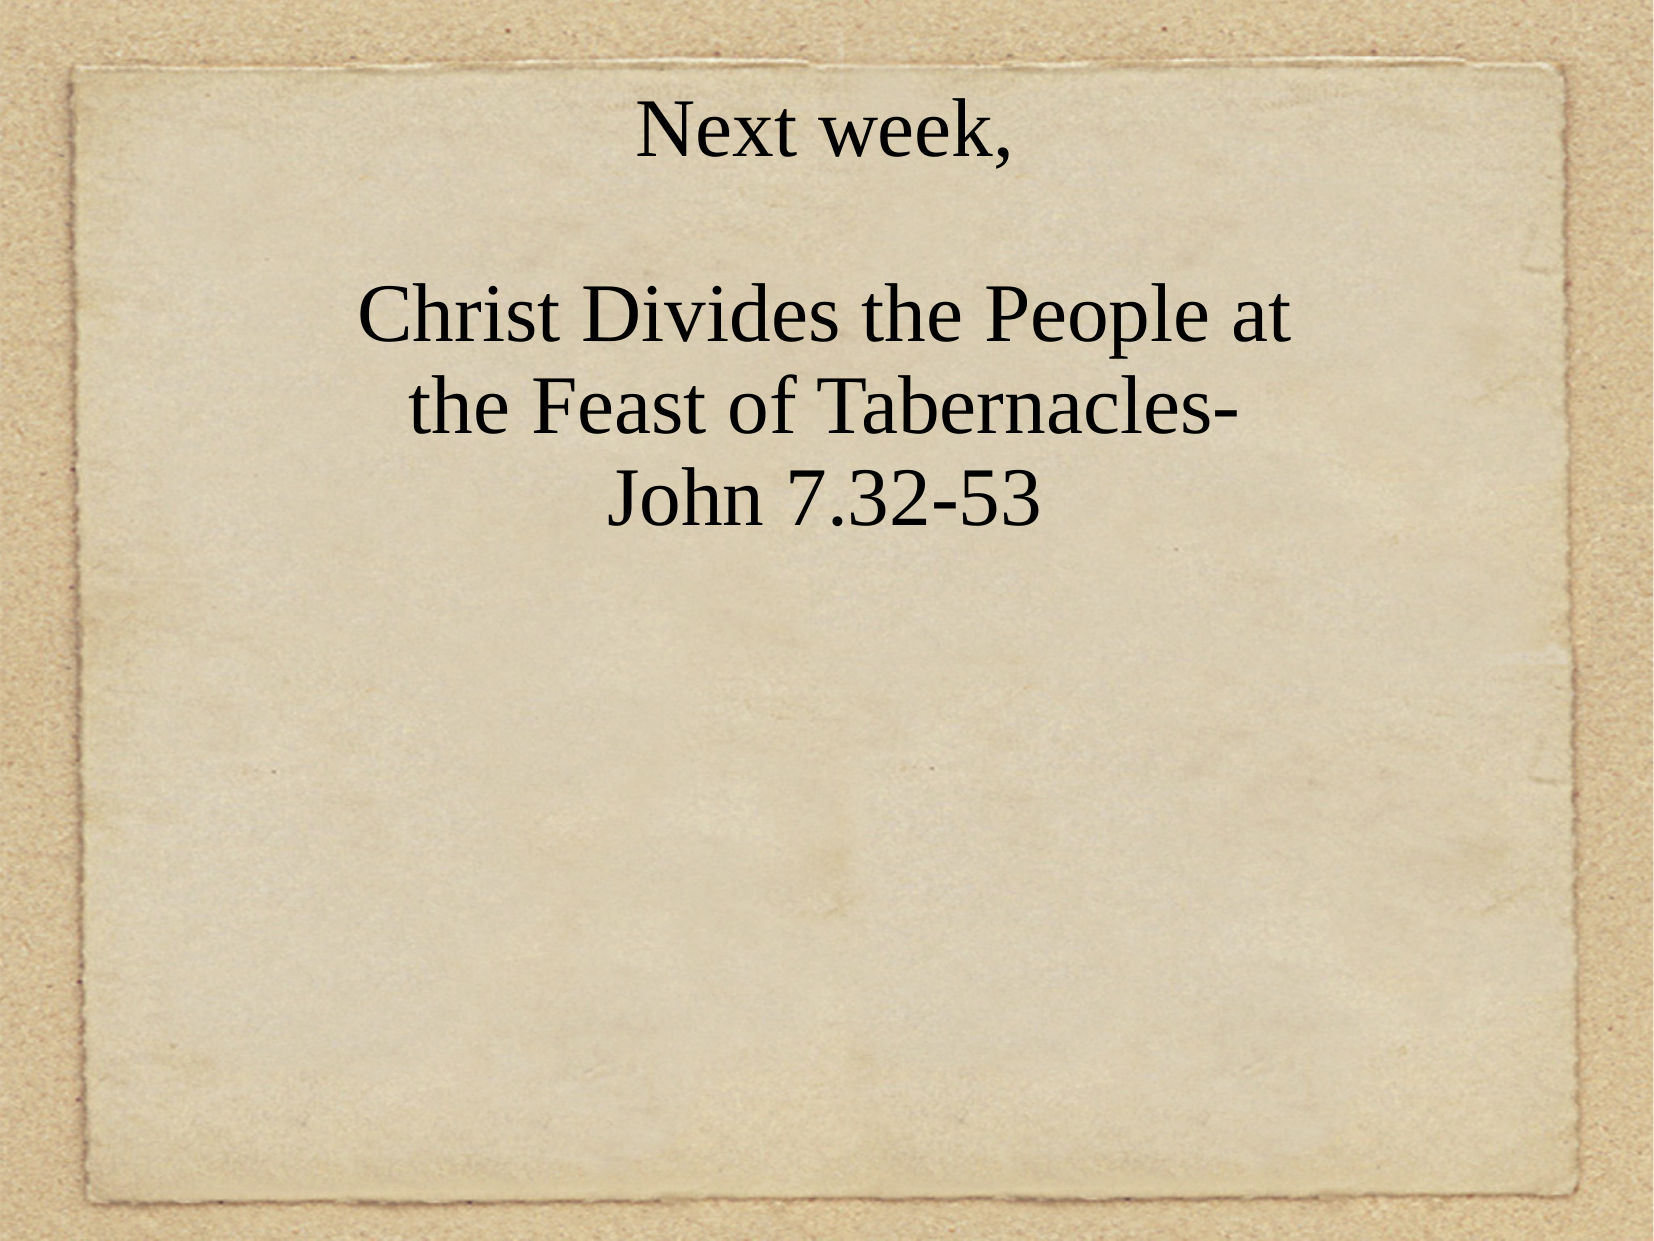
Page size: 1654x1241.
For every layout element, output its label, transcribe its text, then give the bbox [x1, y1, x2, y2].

picture [0, 0, 1654, 1241]
text_box Next week, Christ Divides the People at the Feast of Tabernacles- John 7.32-53 [112, 75, 1538, 738]
